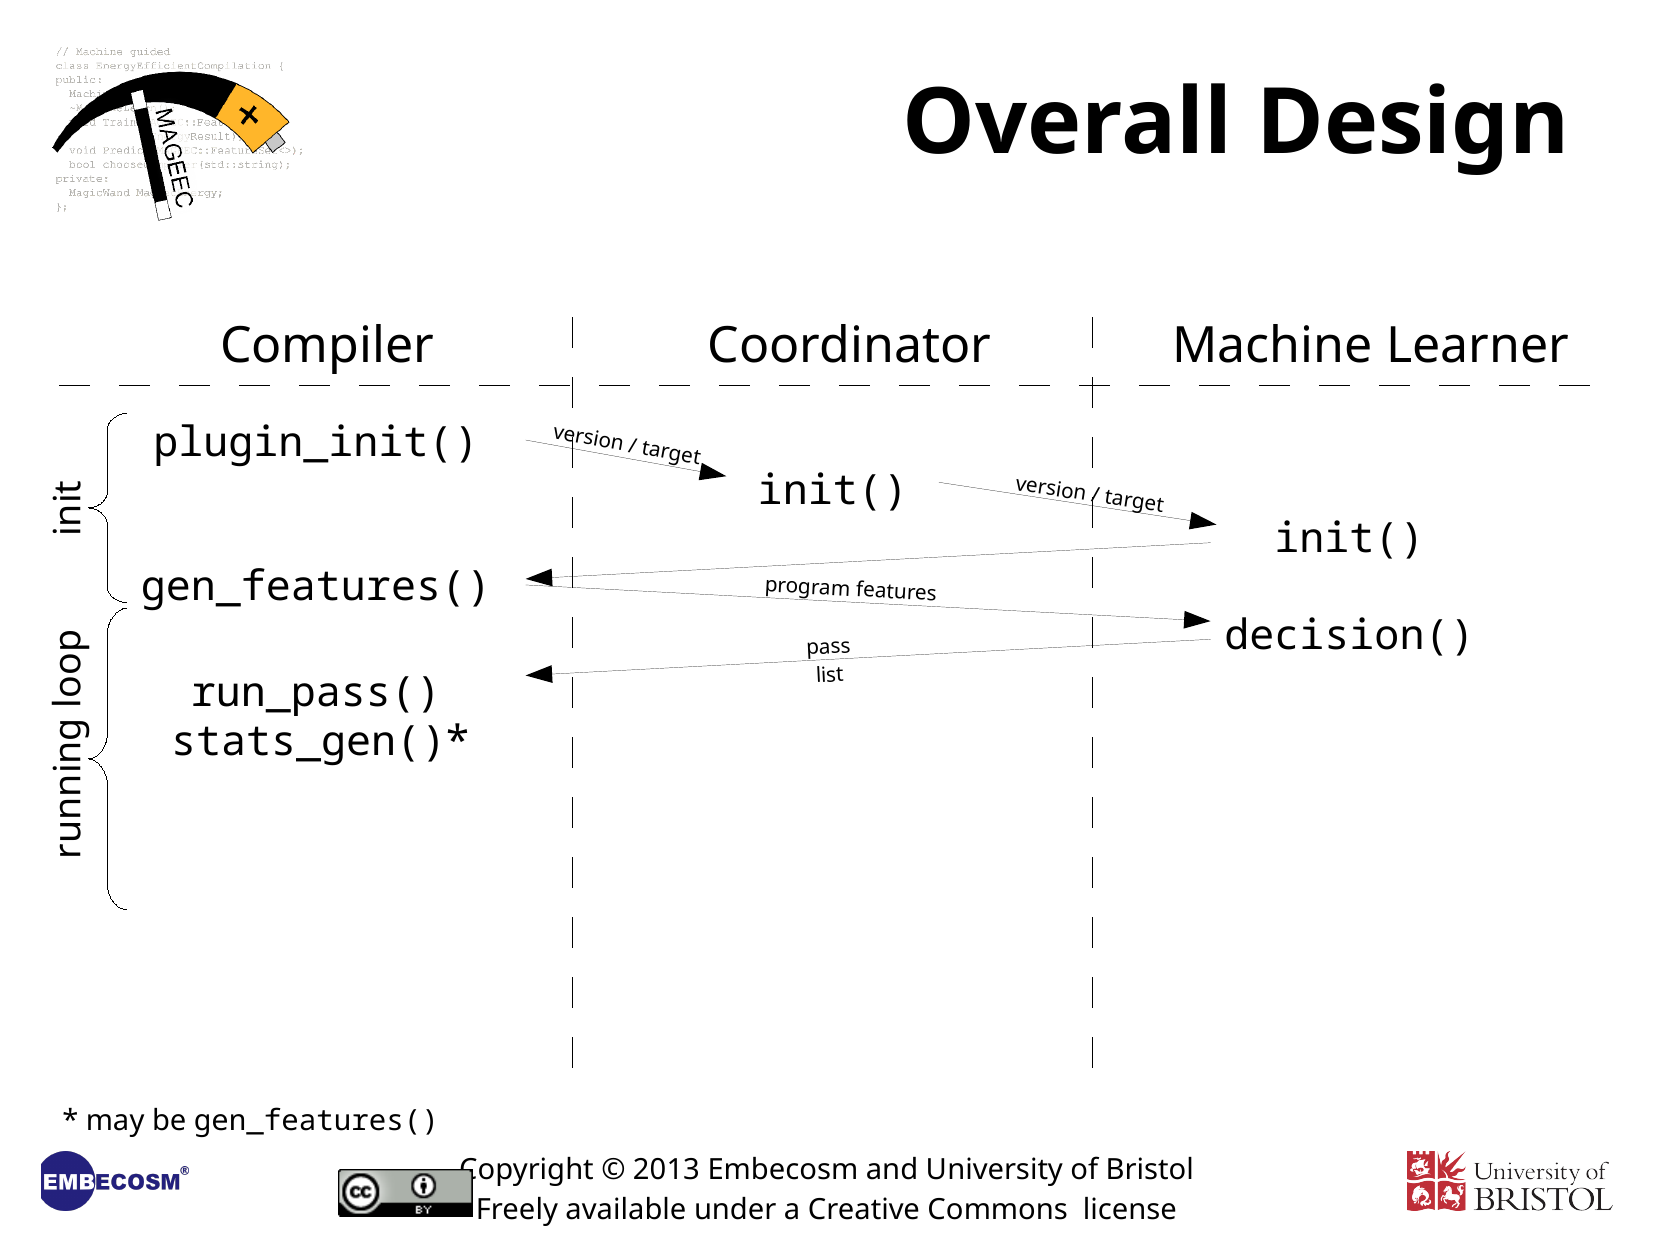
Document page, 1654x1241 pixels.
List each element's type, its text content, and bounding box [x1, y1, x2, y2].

text_box decision() [1209, 597, 1490, 661]
text_box run_pass() [176, 654, 456, 703]
text_box pass list [790, 620, 900, 671]
text_box running loop [33, 638, 97, 875]
text_box gen_features() [126, 548, 506, 612]
text_box version / target [535, 406, 748, 489]
text_box version / target [998, 458, 1211, 534]
text_box stats_gen()* [156, 703, 476, 774]
text_box init() [742, 452, 923, 516]
text_box init() [1259, 500, 1440, 564]
picture [52, 47, 302, 225]
title Overall Design [326, 32, 1571, 205]
text_box * may be gen_features() [47, 1091, 436, 1155]
text_box Compiler [205, 301, 427, 383]
picture [338, 1169, 473, 1217]
text_box plugin_init() [138, 403, 494, 467]
text_box Machine Learner [1157, 301, 1541, 383]
text_box program features [748, 561, 960, 618]
picture [1407, 1151, 1613, 1211]
picture [41, 1151, 189, 1211]
text_box Coordinator [692, 301, 973, 383]
text_box init [33, 468, 97, 552]
